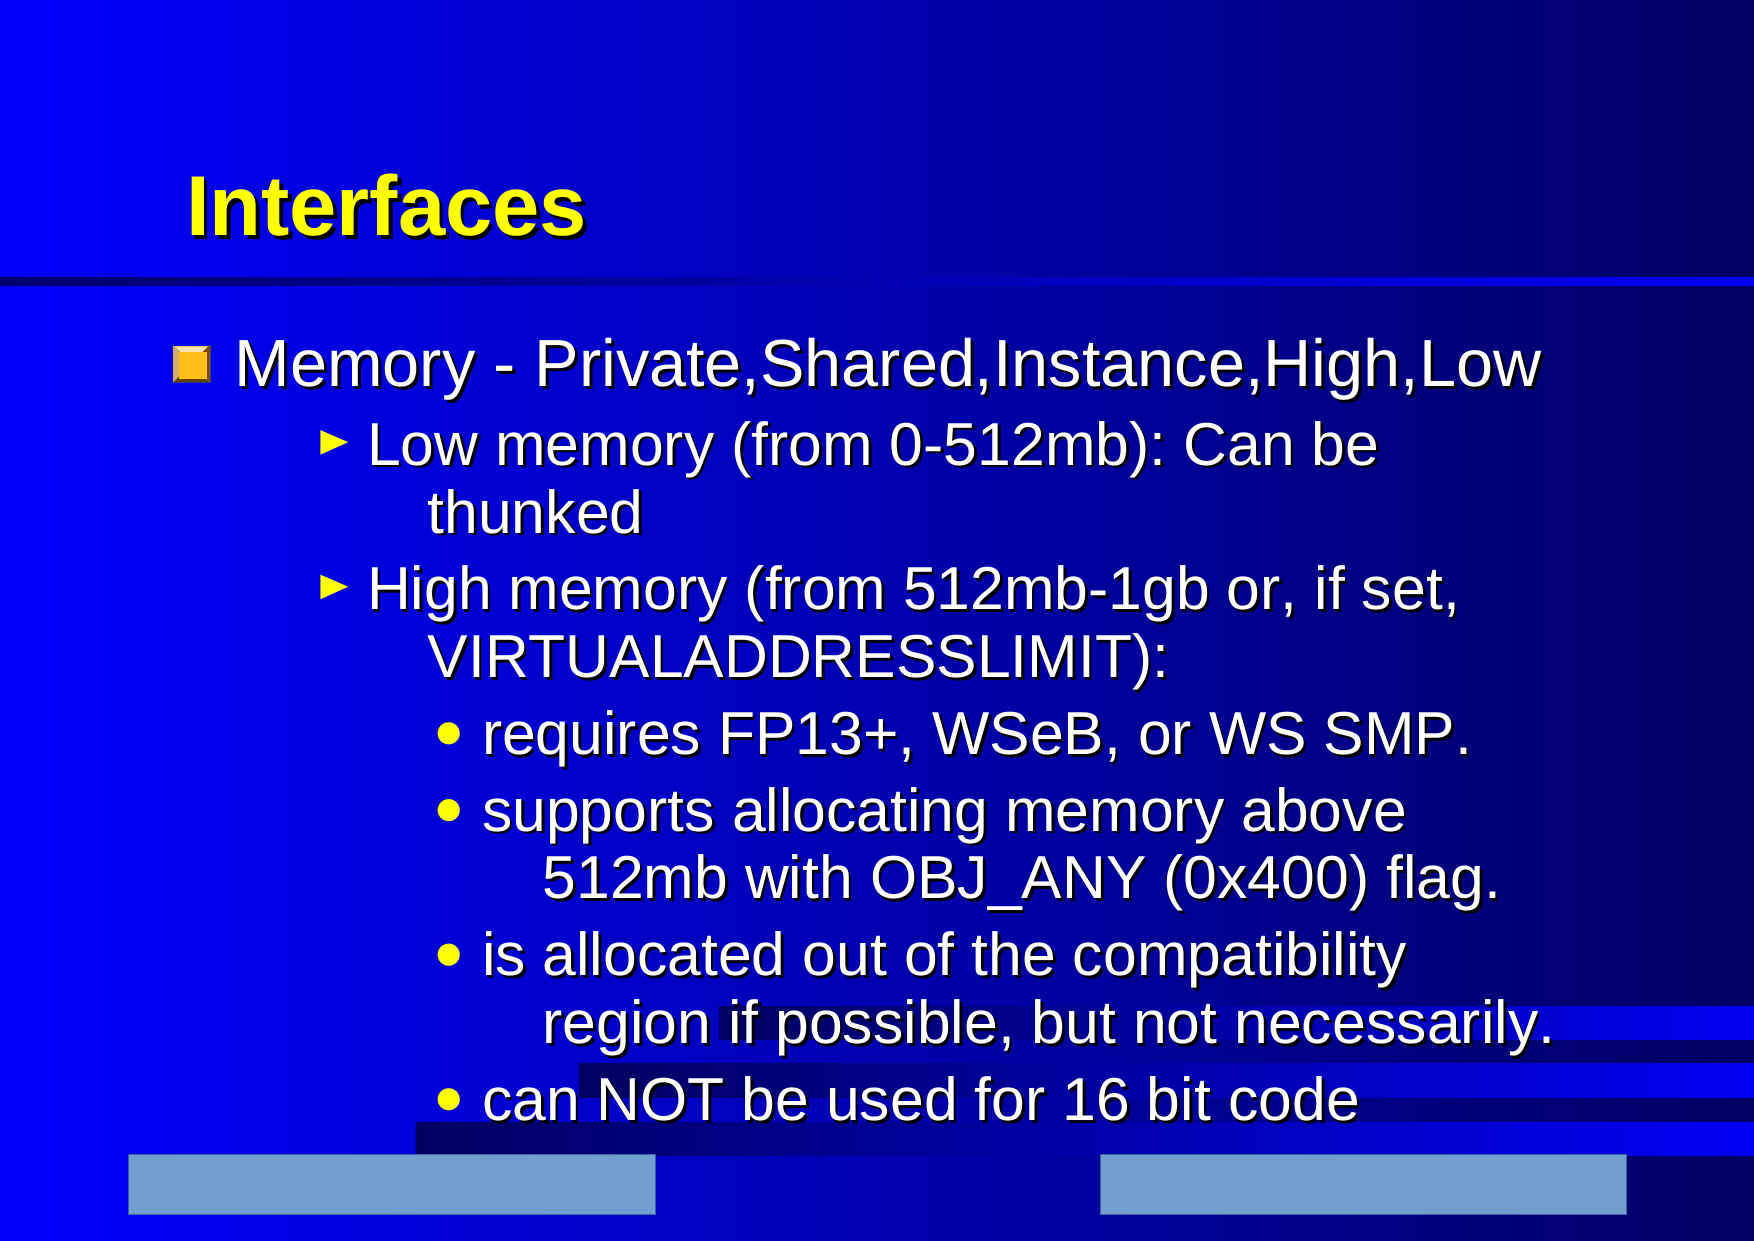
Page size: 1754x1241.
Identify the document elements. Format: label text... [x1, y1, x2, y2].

text_box Interfaces [186, 69, 1573, 254]
text_box Memory - Private,Shared,Instance,High,Low Low memory (from 0-512mb): Can be thunked High memory (from 512mb-1gb or, if set, VIRTUALADDRESSLIMIT): requires FP13+, WSeB, or WS SMP. supports allocating memory above 512mb with OBJ_ANY (0x400) flag. is allocated out of the compatibility region if possible, but not necessarily. can NOT be used for 16 bit code [168, 326, 1587, 1241]
